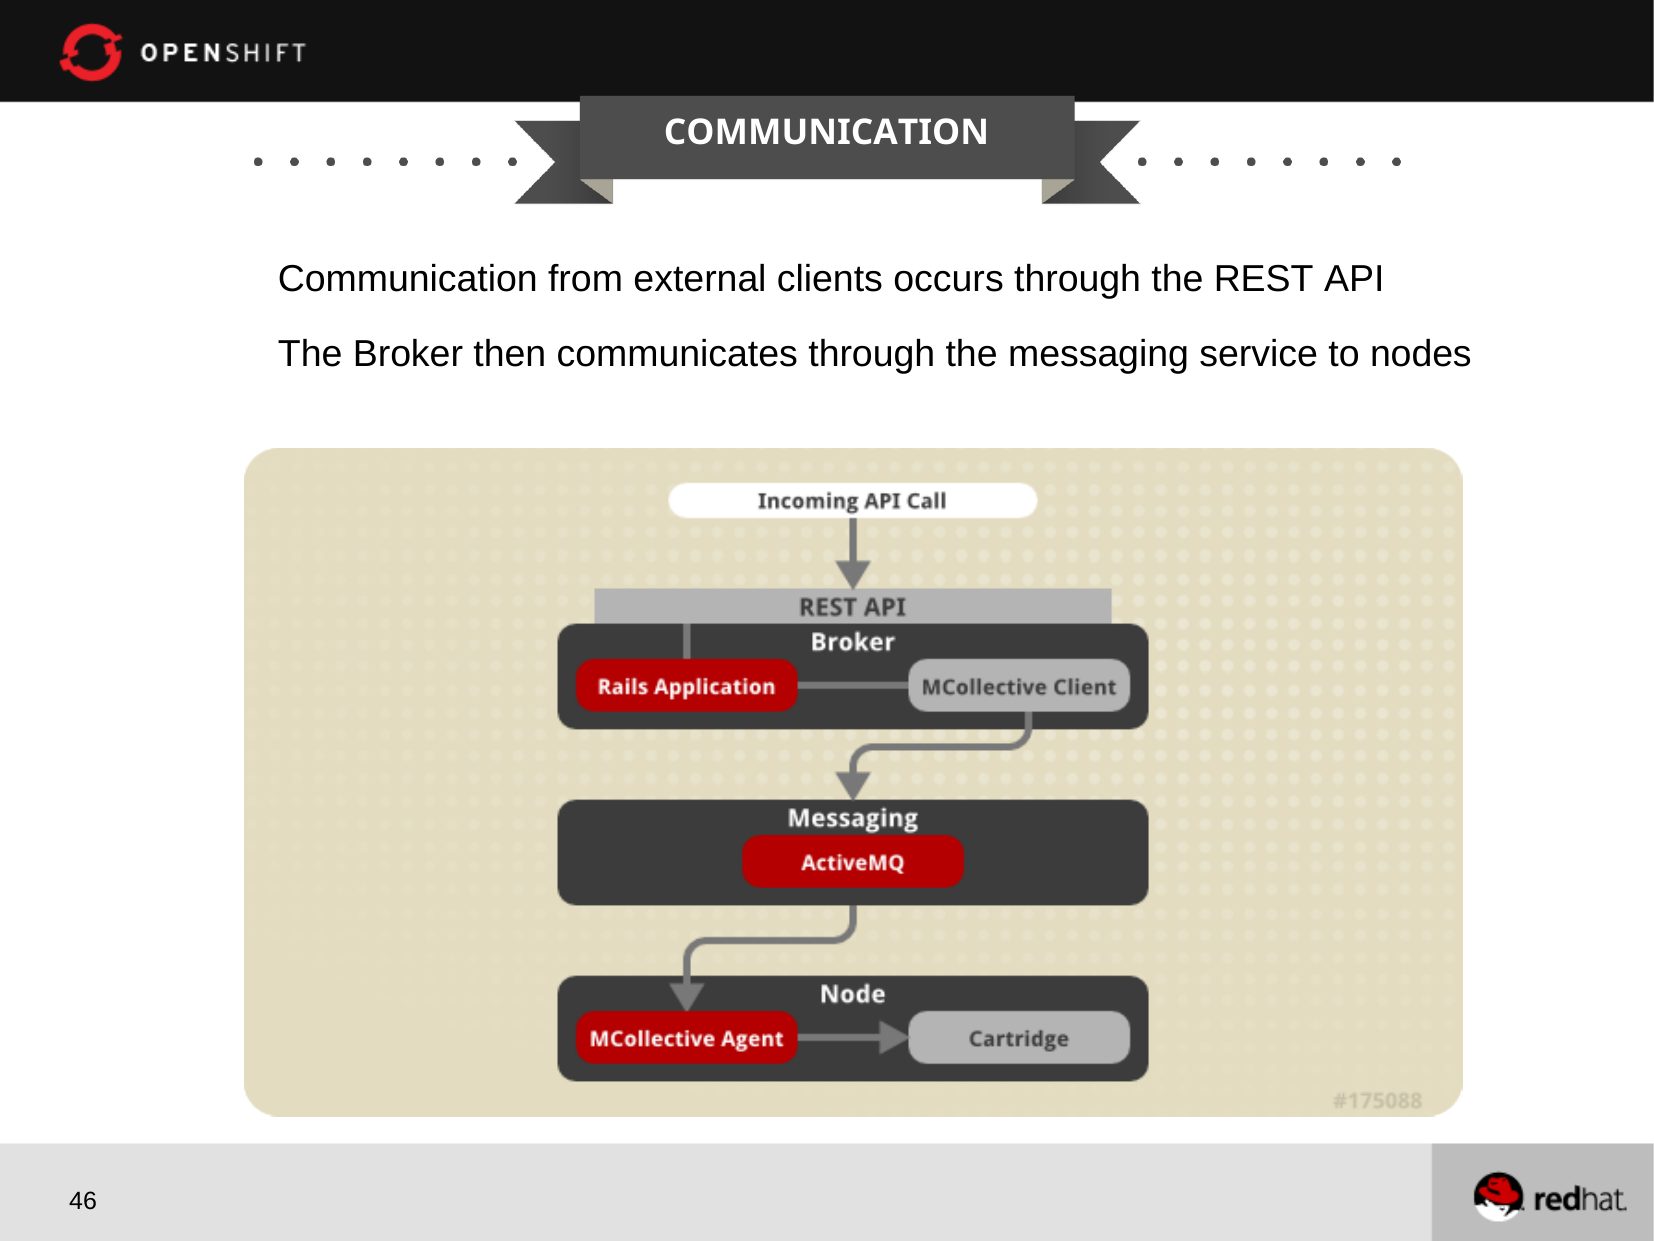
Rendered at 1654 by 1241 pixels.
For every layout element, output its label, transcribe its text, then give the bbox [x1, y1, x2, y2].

text_box Communication from external clients occurs through the REST API The Broker then communicates through the messaging service to nodes [250, 250, 1489, 383]
text_box COMMUNICATION [581, 105, 1073, 160]
picture [0, 0, 1654, 1241]
